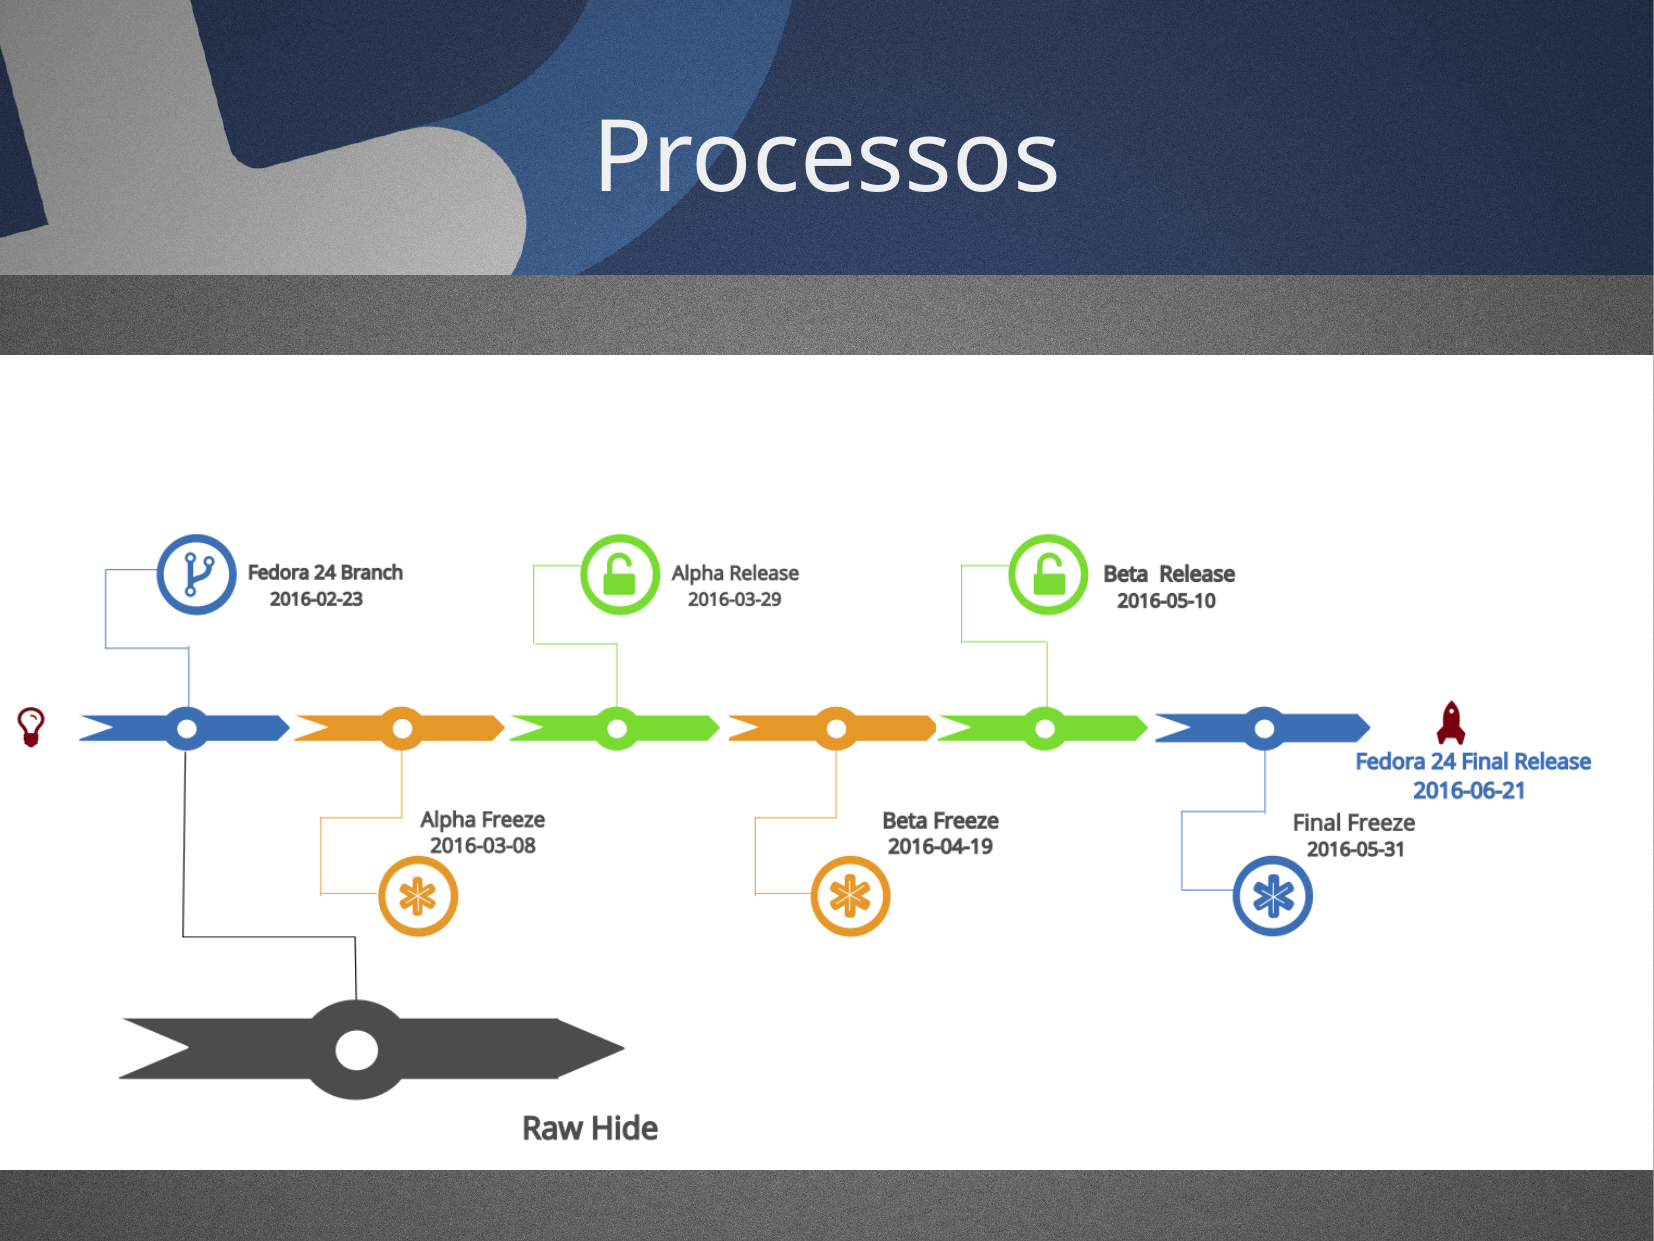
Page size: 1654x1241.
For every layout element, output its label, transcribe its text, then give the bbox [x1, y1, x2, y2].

title Processos [82, 49, 1571, 257]
picture [0, 0, 1654, 1241]
